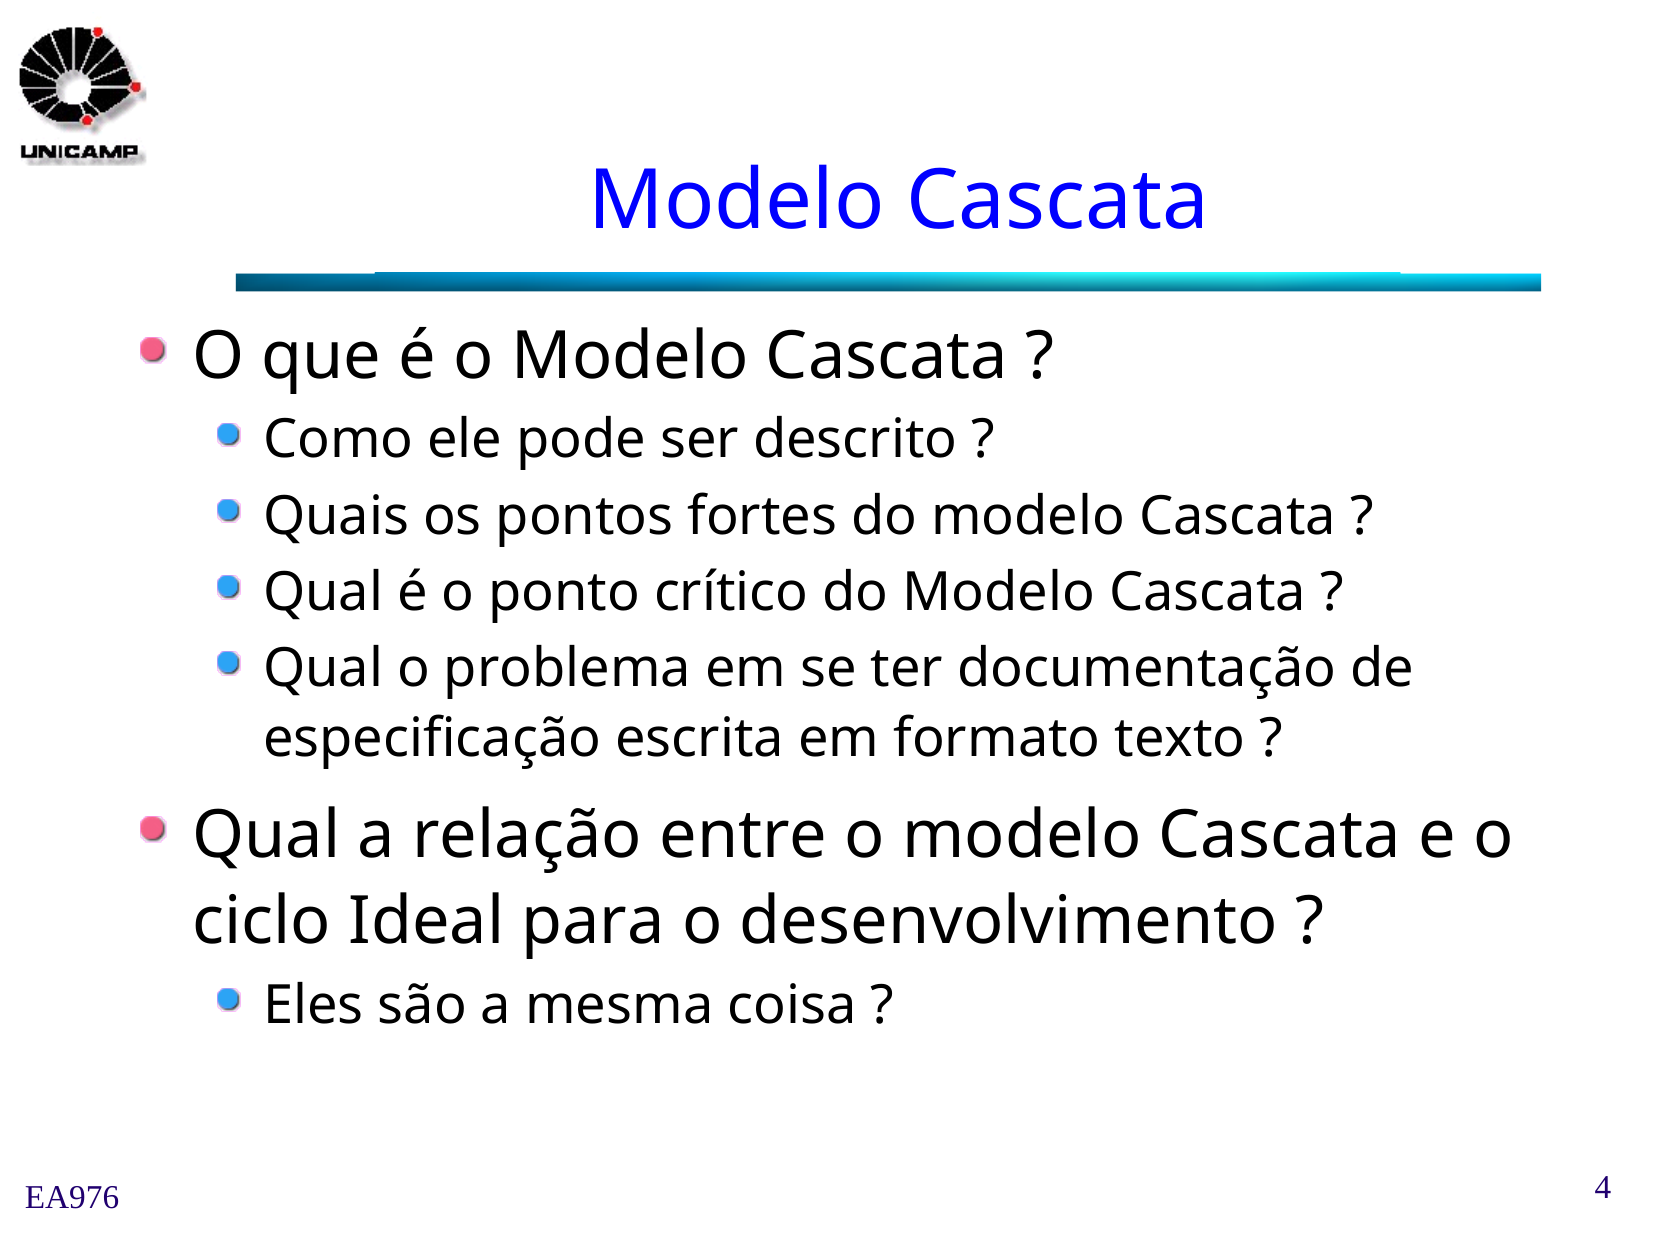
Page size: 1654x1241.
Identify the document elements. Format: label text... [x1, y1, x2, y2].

list O que é o Modelo Cascata ? Como ele pode ser descrito ? Quais os pontos fortes do modelo Cascata ? Qual é o ponto crítico do Modelo Cascata ? Qual o problema em se ter documentação de especificação escrita em formato texto ? Qual a relação entre o modelo Cascata e o ciclo Ideal para o desenvolvimento ? Eles são a mesma coisa ? [121, 309, 1565, 1167]
title Modelo Cascata [264, 57, 1534, 250]
picture [125, 272, 1654, 295]
